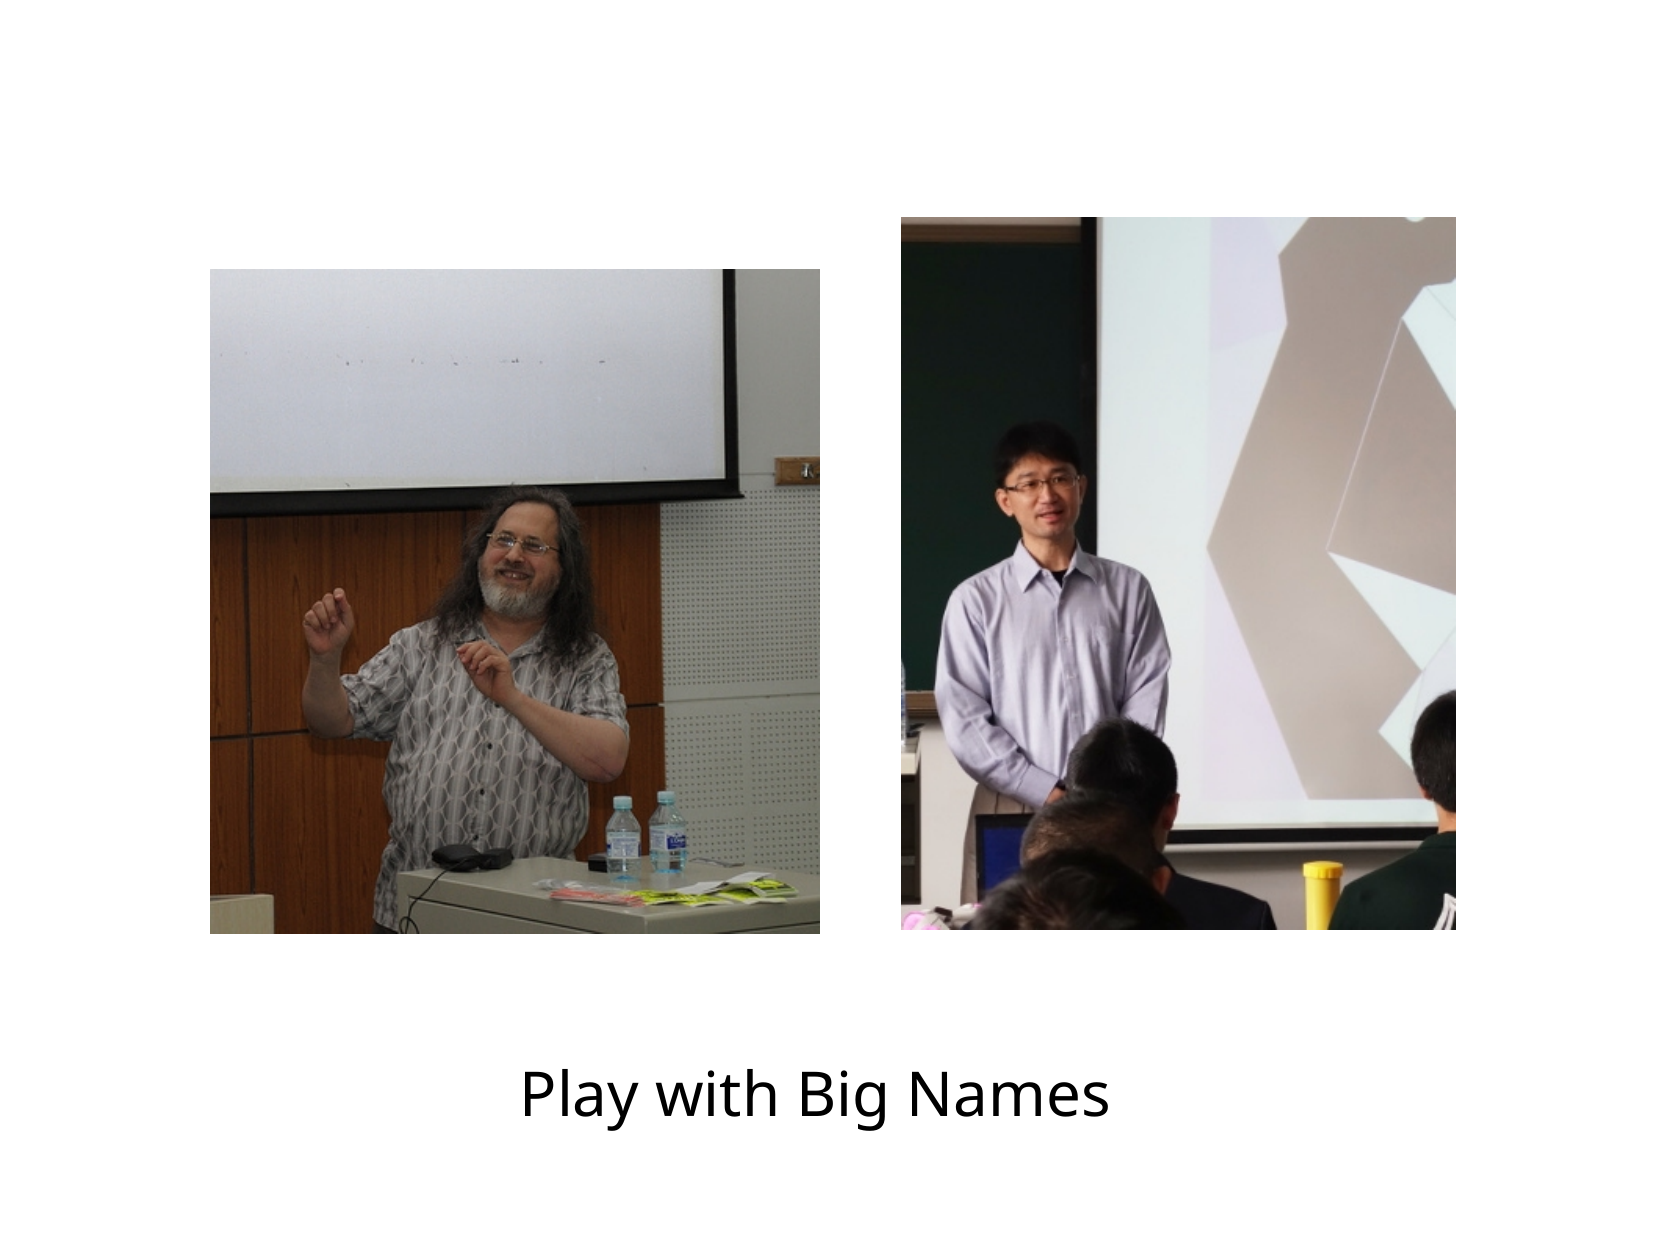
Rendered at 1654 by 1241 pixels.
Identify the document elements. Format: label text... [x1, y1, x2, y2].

list Play with Big Names [86, 1050, 1545, 1135]
picture [210, 269, 820, 935]
picture [901, 217, 1456, 931]
